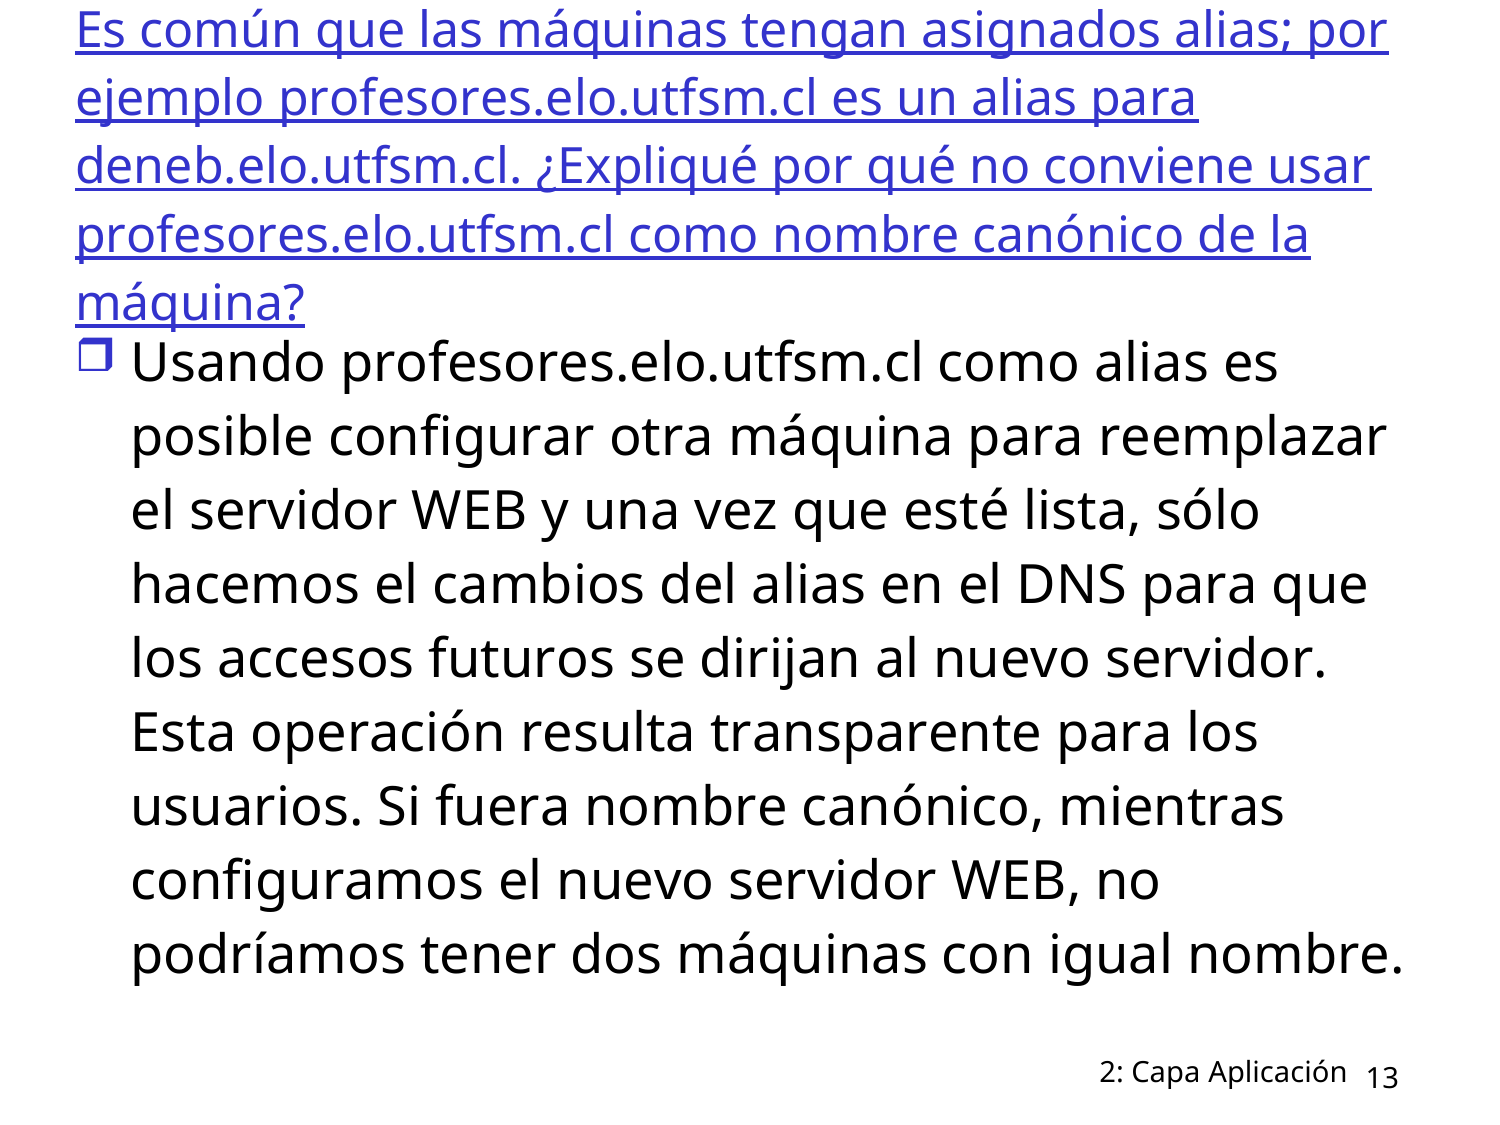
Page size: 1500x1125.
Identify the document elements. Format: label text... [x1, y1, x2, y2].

list Usando profesores.elo.utfsm.cl como alias es posible configurar otra máquina para reemplazar el servidor WEB y una vez que esté lista, sólo hacemos el cambios del alias en el DNS para que los accesos futuros se dirijan al nuevo servidor. Esta operación resulta transparente para los usuarios. Si fuera nombre canónico, mientras configuramos el nuevo servidor WEB, no podríamos tener dos máquinas con igual nombre. [75, 323, 1426, 1016]
title Es común que las máquinas tengan asignados alias; por ejemplo profesores.elo.utfsm.cl es un alias para deneb.elo.utfsm.cl. ¿Expliqué por qué no conviene usar profesores.elo.utfsm.cl como nombre canónico de la máquina? [75, 27, 1426, 303]
